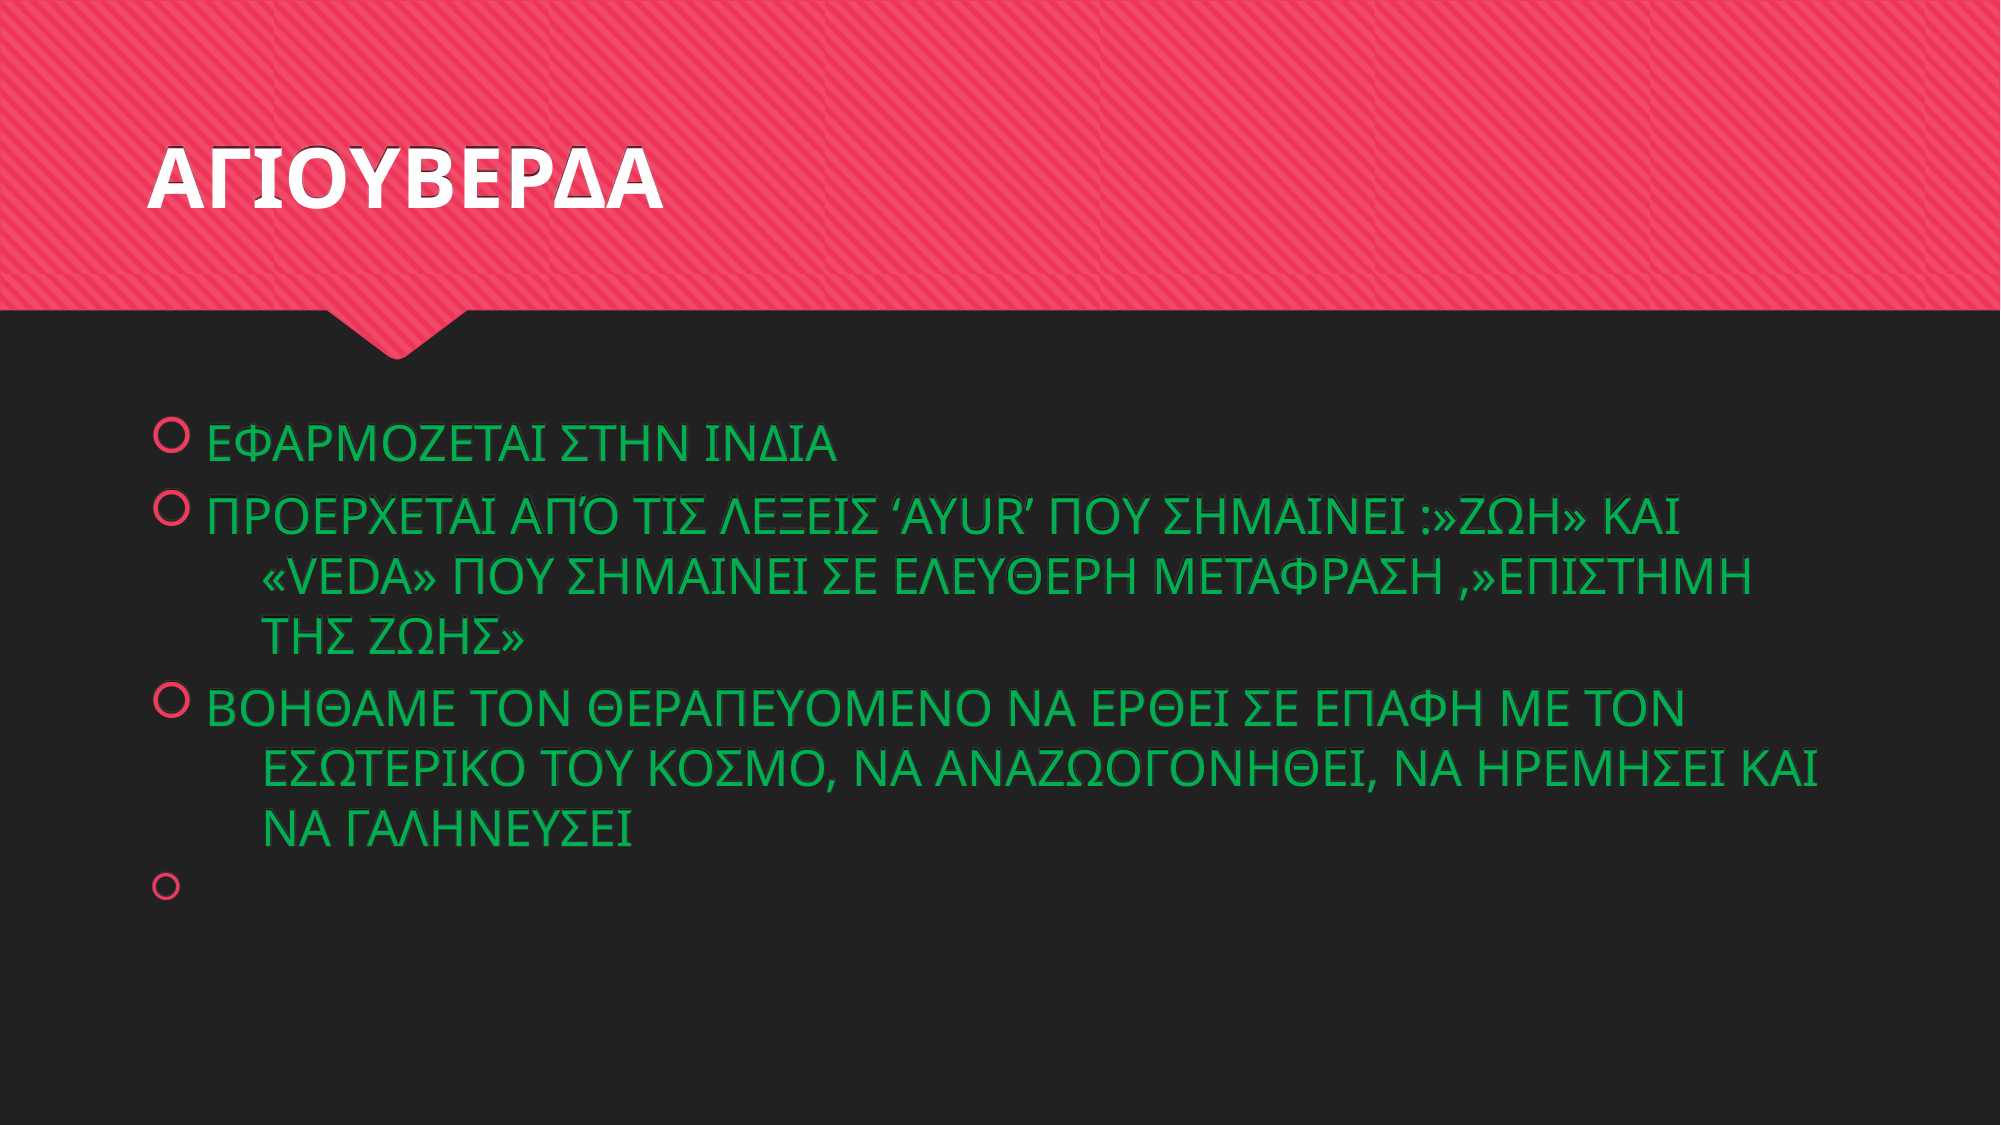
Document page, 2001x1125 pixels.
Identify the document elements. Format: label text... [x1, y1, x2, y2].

title ΑΓΙΟΥΒΕΡΔΑ [132, 73, 689, 233]
list ΕΦΑΡΜΟΖΕΤΑΙ ΣΤΗΝ ΙΝΔΙΑ ΠΡΟΕΡΧΕΤΑΙ ΑΠΌ ΤΙΣ ΛΕΞΕΙΣ ‘AYUR’ ΠΟΥ ΣΗΜΑΙΝΕΙ :»ΖΩΗ» ΚΑΙ «VEDA» ΠΟΥ ΣΗΜΑΙΝΕΙ ΣΕ ΕΛΕΥΘΕΡΗ ΜΕΤΑΦΡΑΣΗ ,»ΕΠΙΣΤΗΜΗ ΤΗΣ ΖΩΗΣ» ΒΟΗΘΑΜΕ ΤΟΝ ΘΕΡΑΠΕΥΟΜΕΝΟ ΝΑ ΕΡΘΕΙ ΣΕ ΕΠΑΦΗ ΜΕ ΤΟΝ ΕΣΩΤΕΡΙΚΟ ΤΟΥ ΚΟΣΜΟ, ΝΑ ΑΝΑΖΩΟΓΟΝΗΘΕΙ, ΝΑ ΗΡΕΜΗΣΕΙ ΚΑΙ ΝΑ ΓΑΛΗΝΕΥΣΕΙ [134, 364, 1866, 962]
